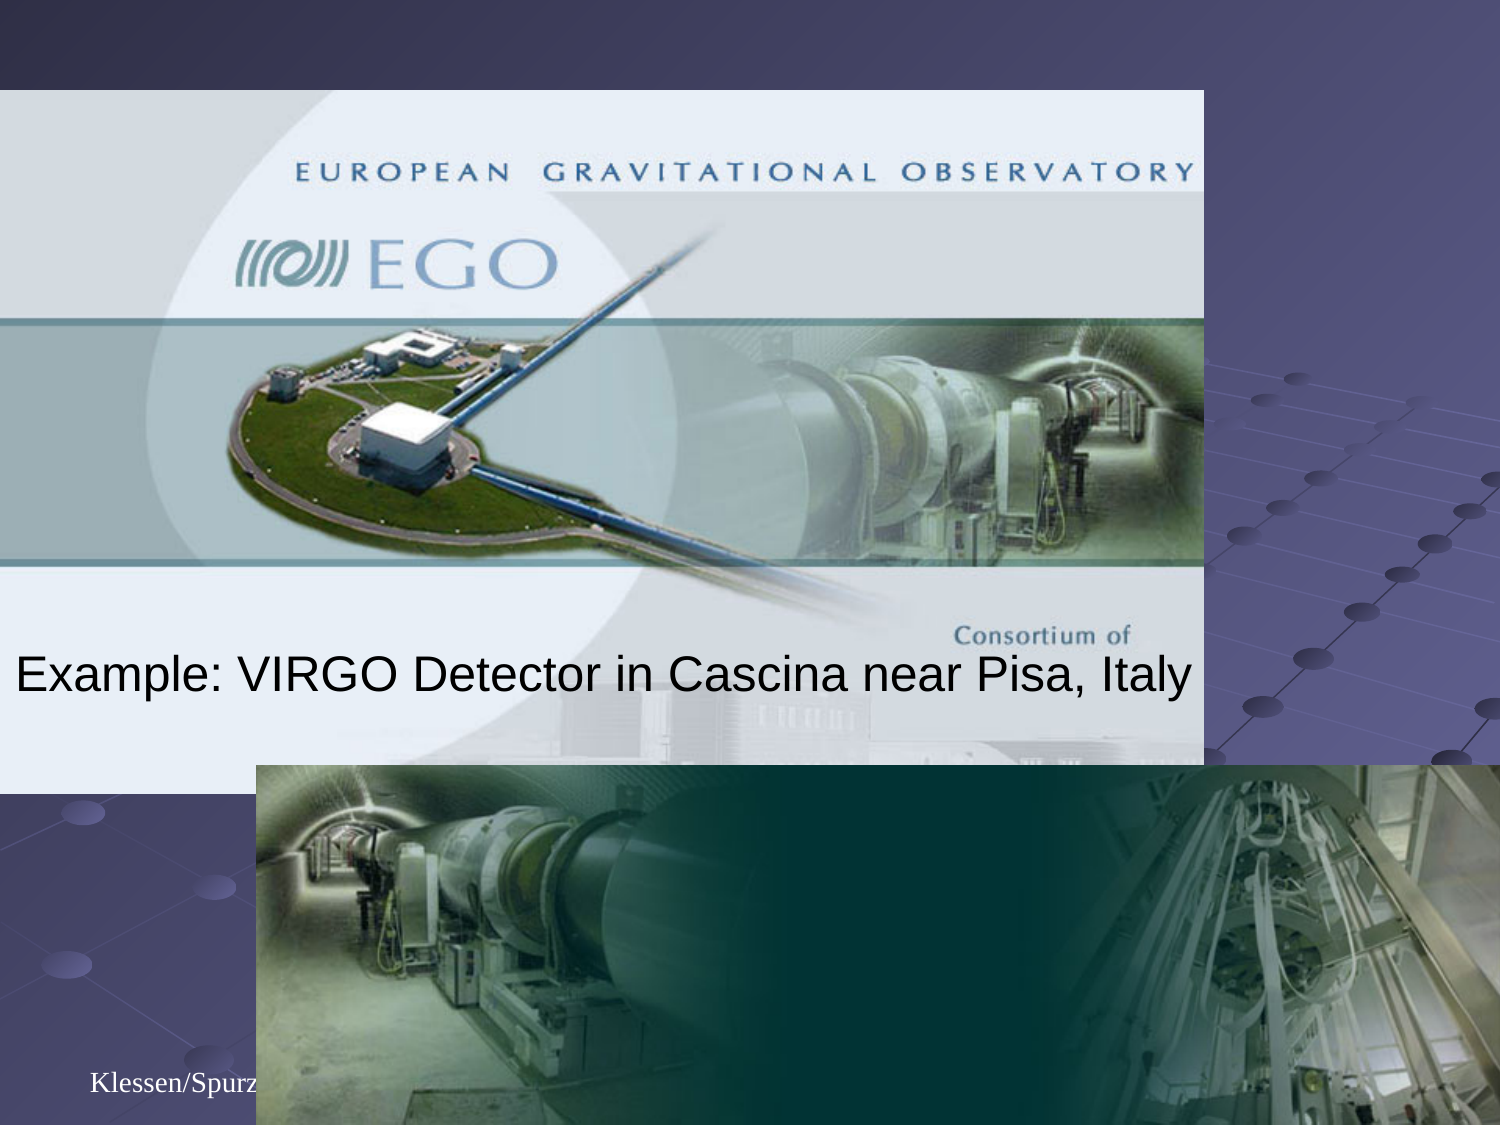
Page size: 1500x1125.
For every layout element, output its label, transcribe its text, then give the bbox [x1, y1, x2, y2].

text_box Example: VIRGO Detector in Cascina near Pisa, Italy [0, 633, 1209, 709]
picture [0, 90, 1204, 633]
picture [0, 709, 1500, 1125]
